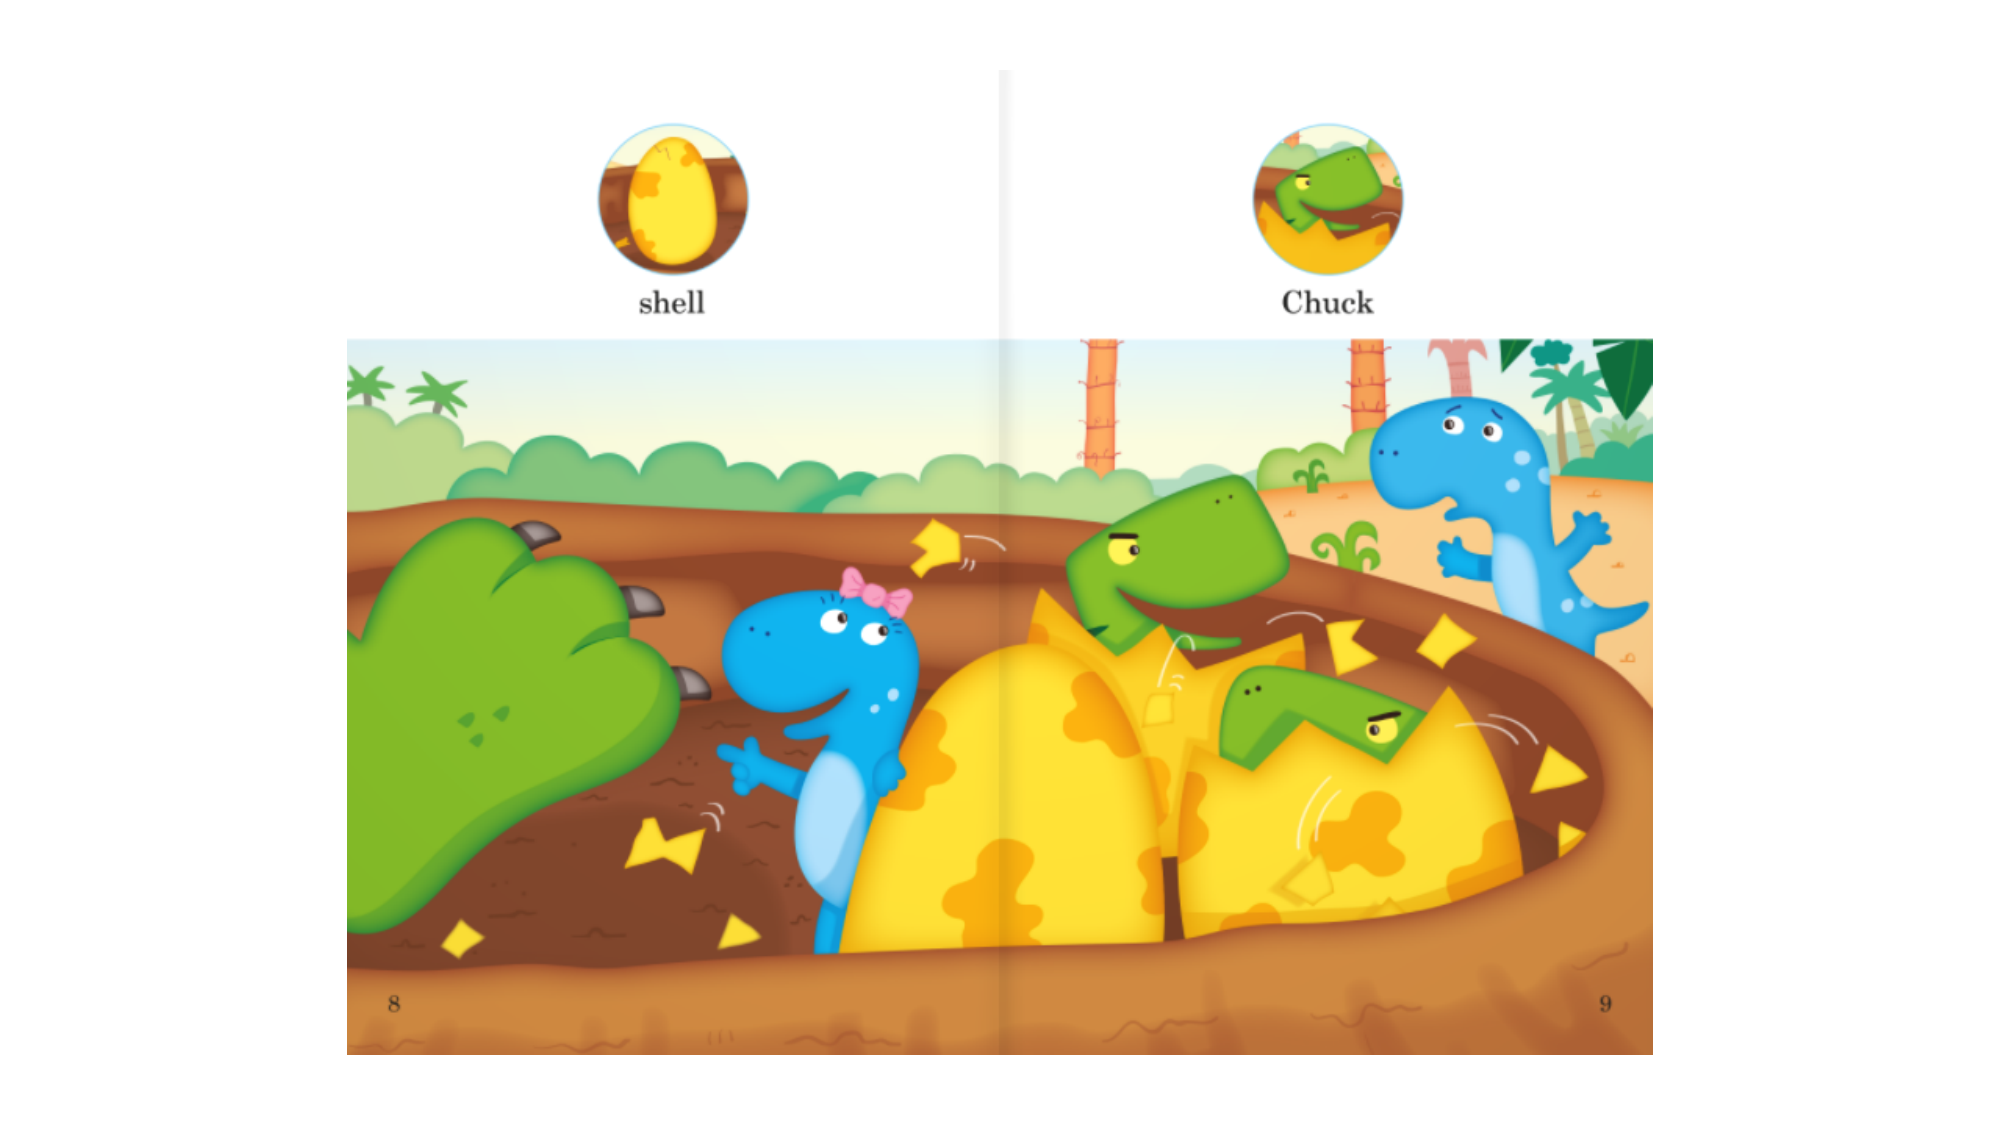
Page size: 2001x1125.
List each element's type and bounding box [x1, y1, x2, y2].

picture [347, 70, 1653, 1055]
